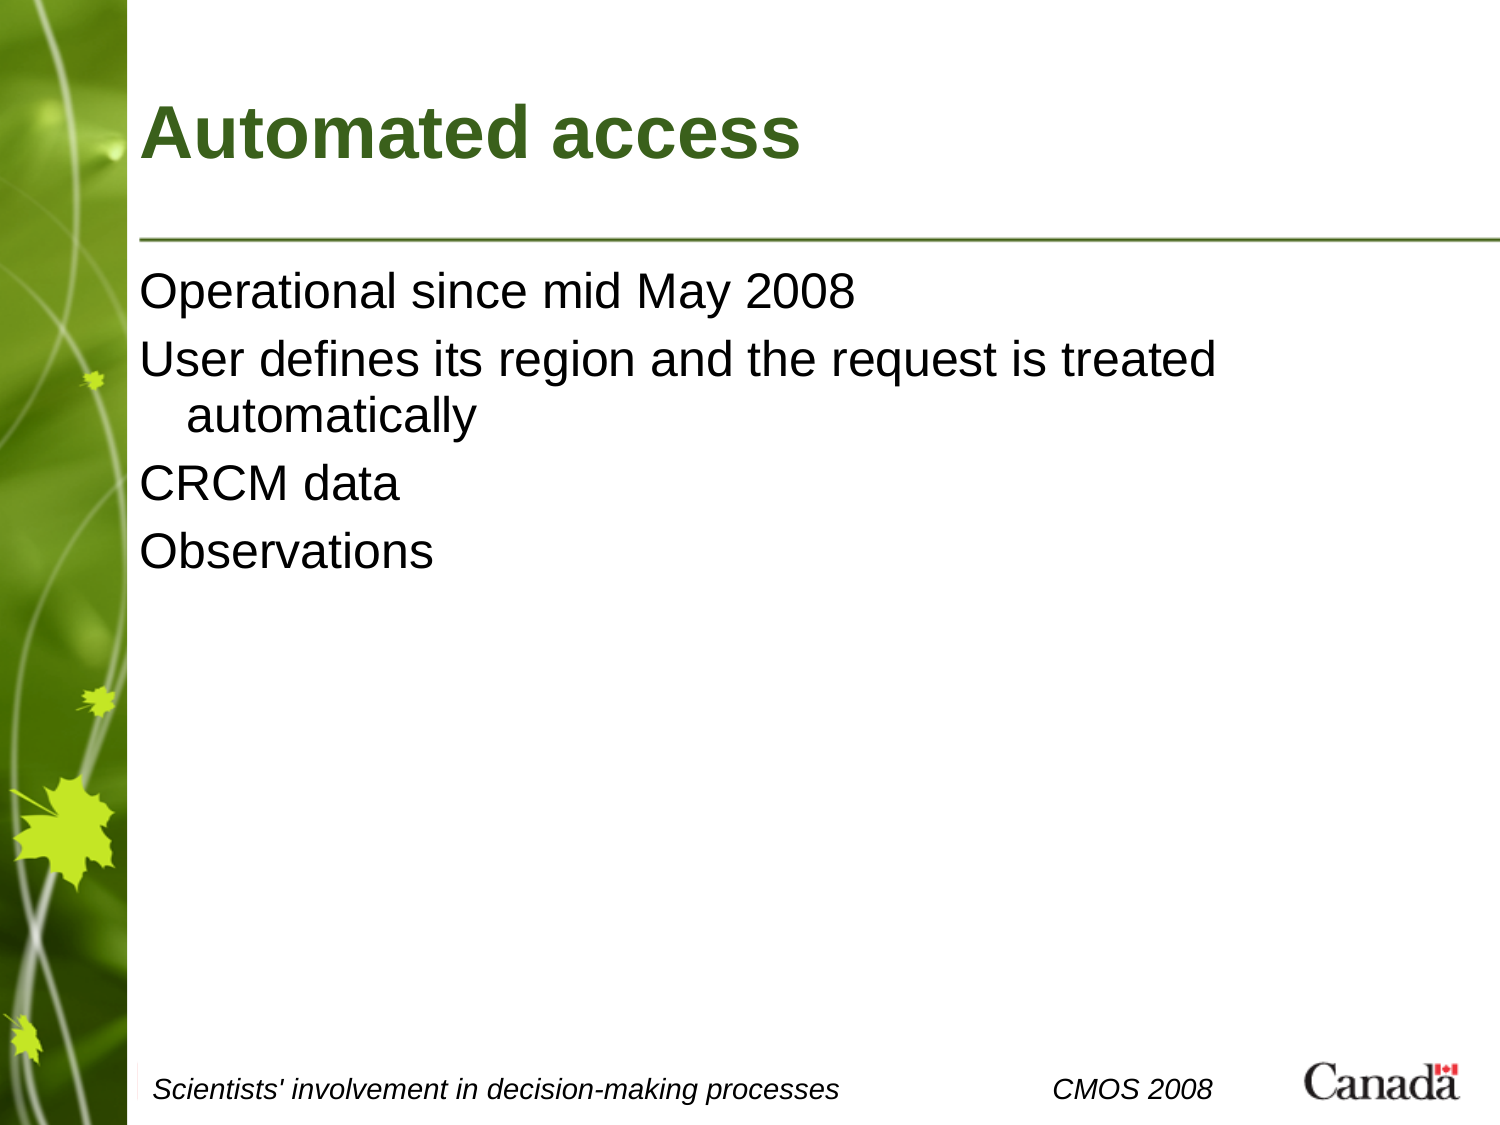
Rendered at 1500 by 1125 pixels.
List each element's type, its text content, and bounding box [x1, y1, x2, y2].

title Automated access [125, 45, 1463, 221]
picture [0, 0, 1500, 1125]
list Operational since mid May 2008 User defines its region and the request is treated automatically CRCM data Observations [125, 255, 1463, 1024]
